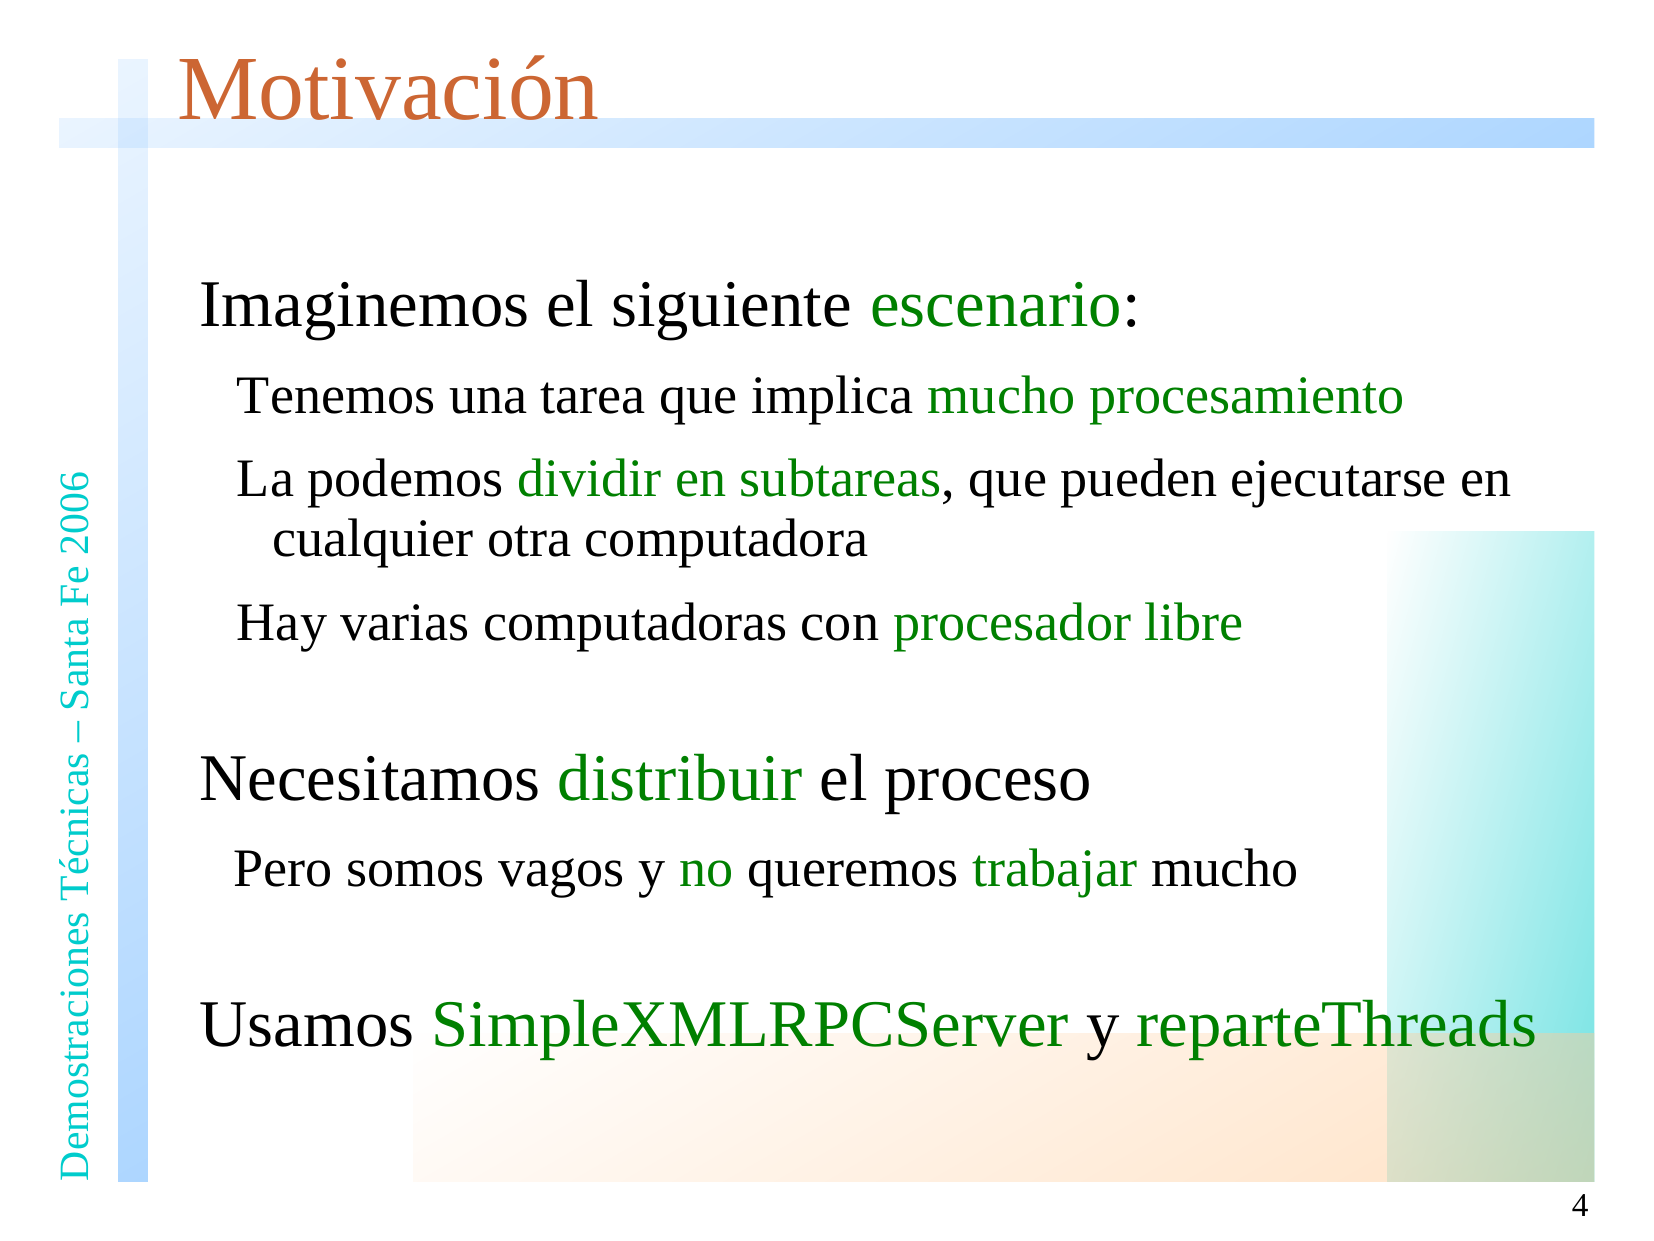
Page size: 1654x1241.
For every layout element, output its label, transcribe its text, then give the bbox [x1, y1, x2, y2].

title Motivación [177, 25, 1595, 147]
subtitle Imaginemos el siguiente escenario: Tenemos una tarea que implica mucho procesamiento La podemos dividir en subtareas, que pueden ejecutarse en cualquier otra computadora Hay varias computadoras con procesador libre Necesitamos distribuir el proceso Pero somos vagos y no queremos trabajar mucho Usamos SimpleXMLRPCServer y reparteThreads [154, 147, 1595, 1181]
